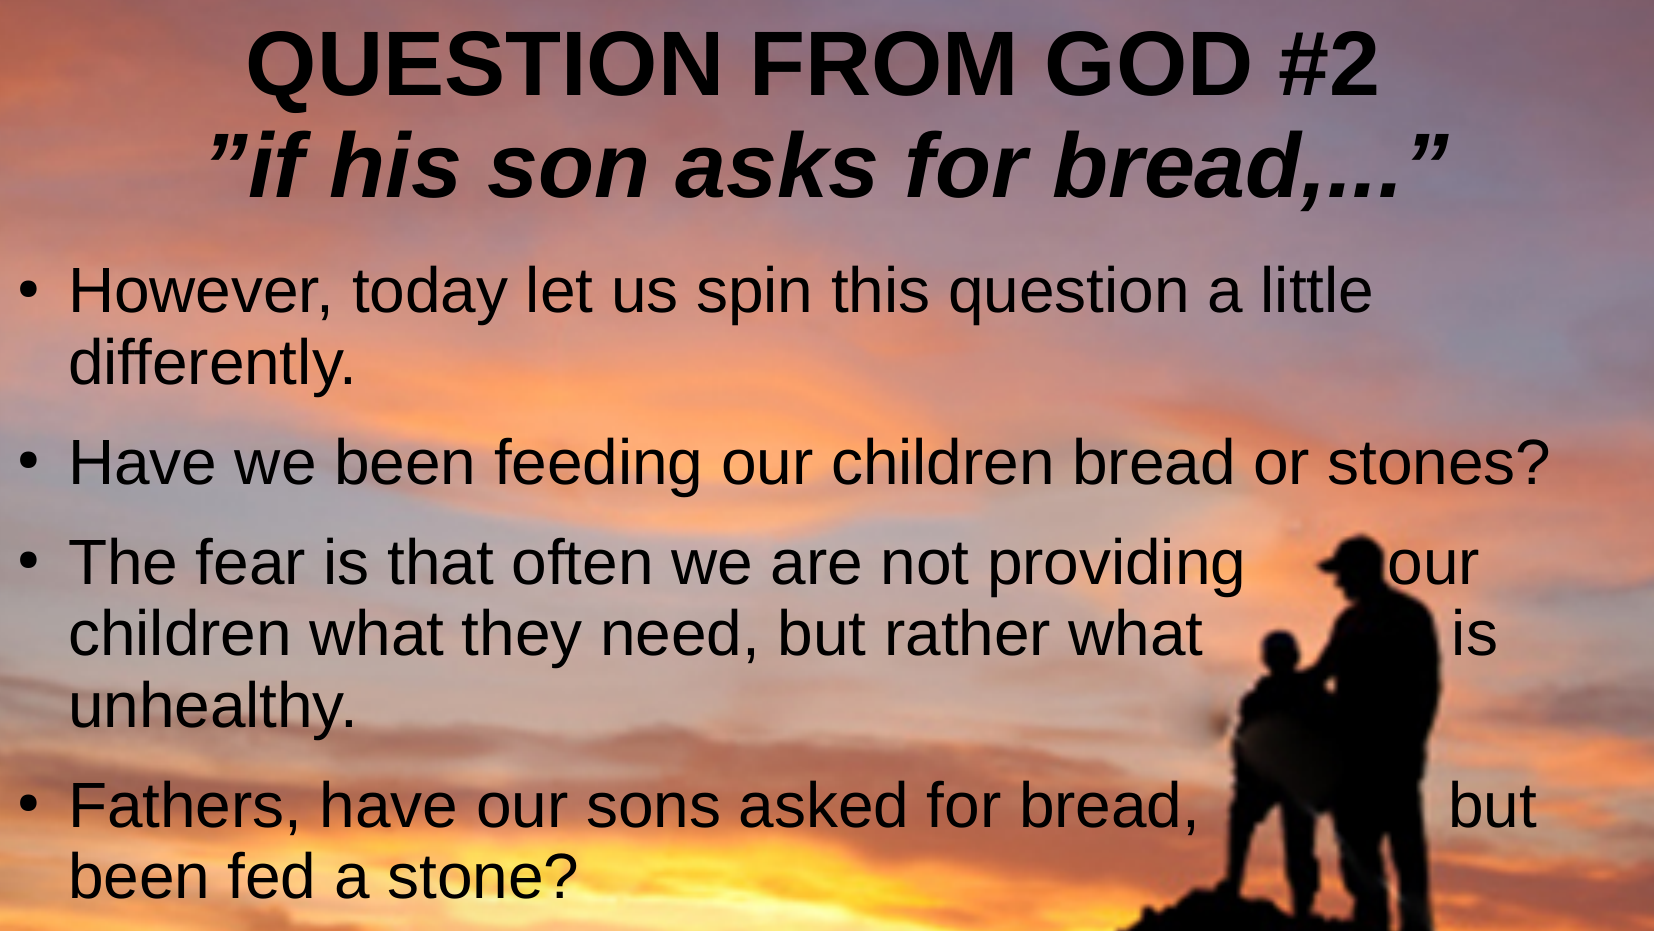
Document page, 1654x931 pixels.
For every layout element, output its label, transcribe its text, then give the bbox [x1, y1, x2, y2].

title QUESTION FROM GOD #2 ”if his son asks for bread,...” [82, 12, 1571, 218]
list However, today let us spin this question a little differently. Have we been feeding our children bread or stones? The fear is that often we are not providing our children what they need, but rather what is unhealthy. Fathers, have our sons asked for bread, but been fed a stone? [0, 255, 1651, 916]
picture [0, 0, 1654, 931]
